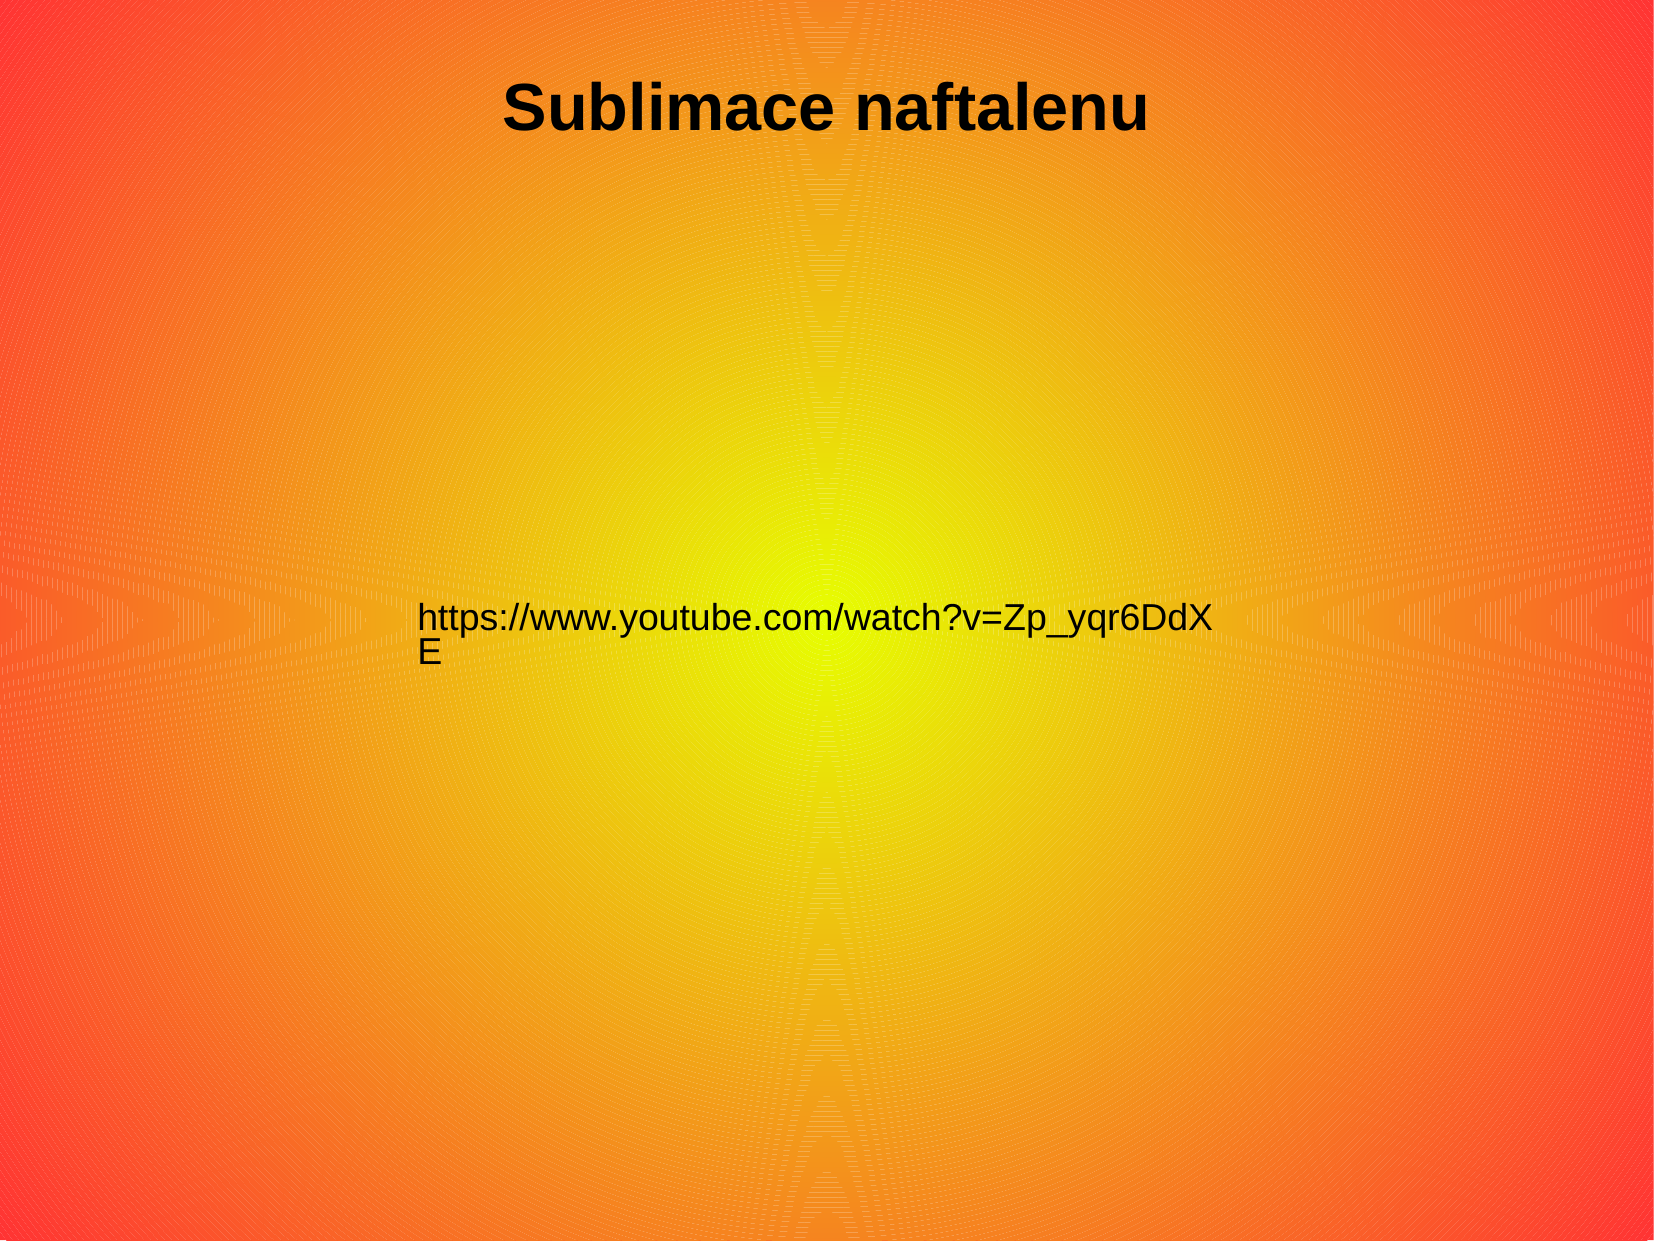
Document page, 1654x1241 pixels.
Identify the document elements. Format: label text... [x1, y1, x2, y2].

title Sublimace naftalenu [82, 0, 1571, 208]
text_box https://www.youtube.com/watch?v=Zp_yqr6DdXE [402, 589, 1250, 688]
